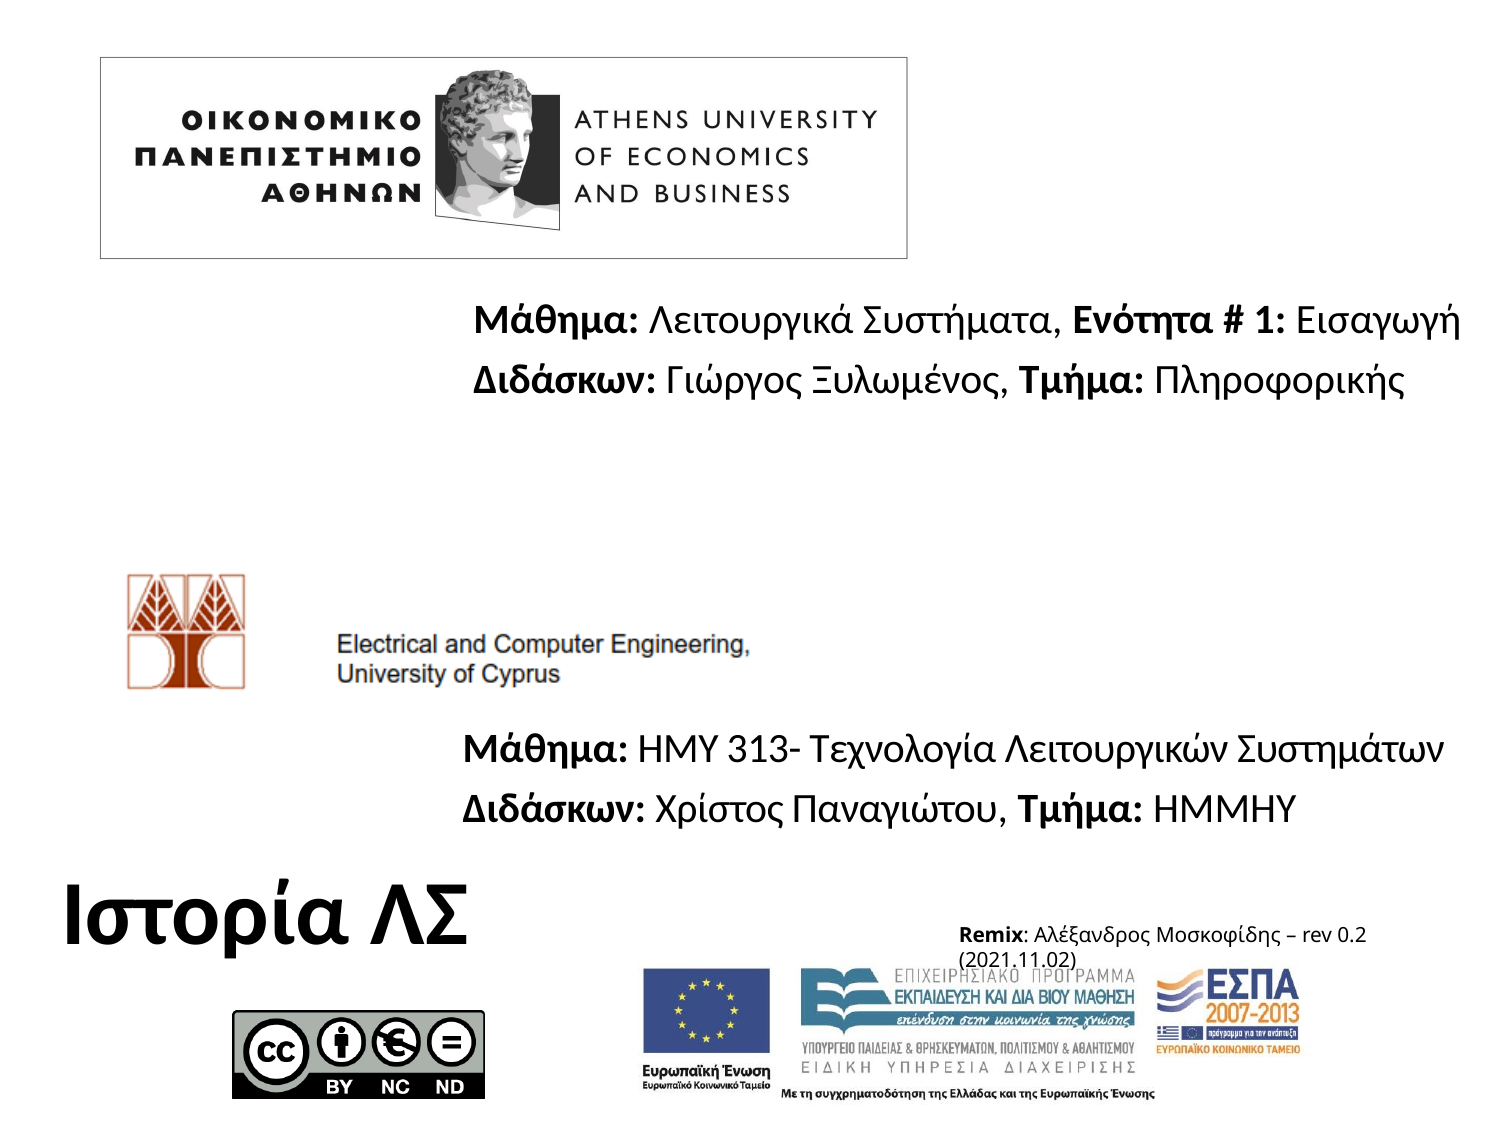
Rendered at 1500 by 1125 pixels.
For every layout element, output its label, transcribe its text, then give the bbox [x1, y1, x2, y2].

picture [98, 55, 910, 260]
text_box Remix: Αλέξανδρος Μοσκοφίδης – rev 0.2 (2021.11.02) [956, 909, 1490, 972]
picture [232, 1010, 485, 1099]
title Ιστορία ΛΣ [59, 850, 472, 981]
picture [120, 556, 756, 697]
picture [637, 959, 1312, 1105]
text_box Μάθημα: ΗΜΥ 313- Τεχνολογία Λειτουργικών Συστημάτων Διδάσκων: Χρίστος Παναγιώτου, Τμήμα: ΗΜΜΗΥ [460, 708, 1454, 831]
text_box Μάθημα: Λειτουργικά Συστήματα, Ενότητα # 1: Εισαγωγή Διδάσκων: Γιώργος Ξυλωμένος, Τμήμα: Πληροφορικής [471, 279, 1465, 402]
